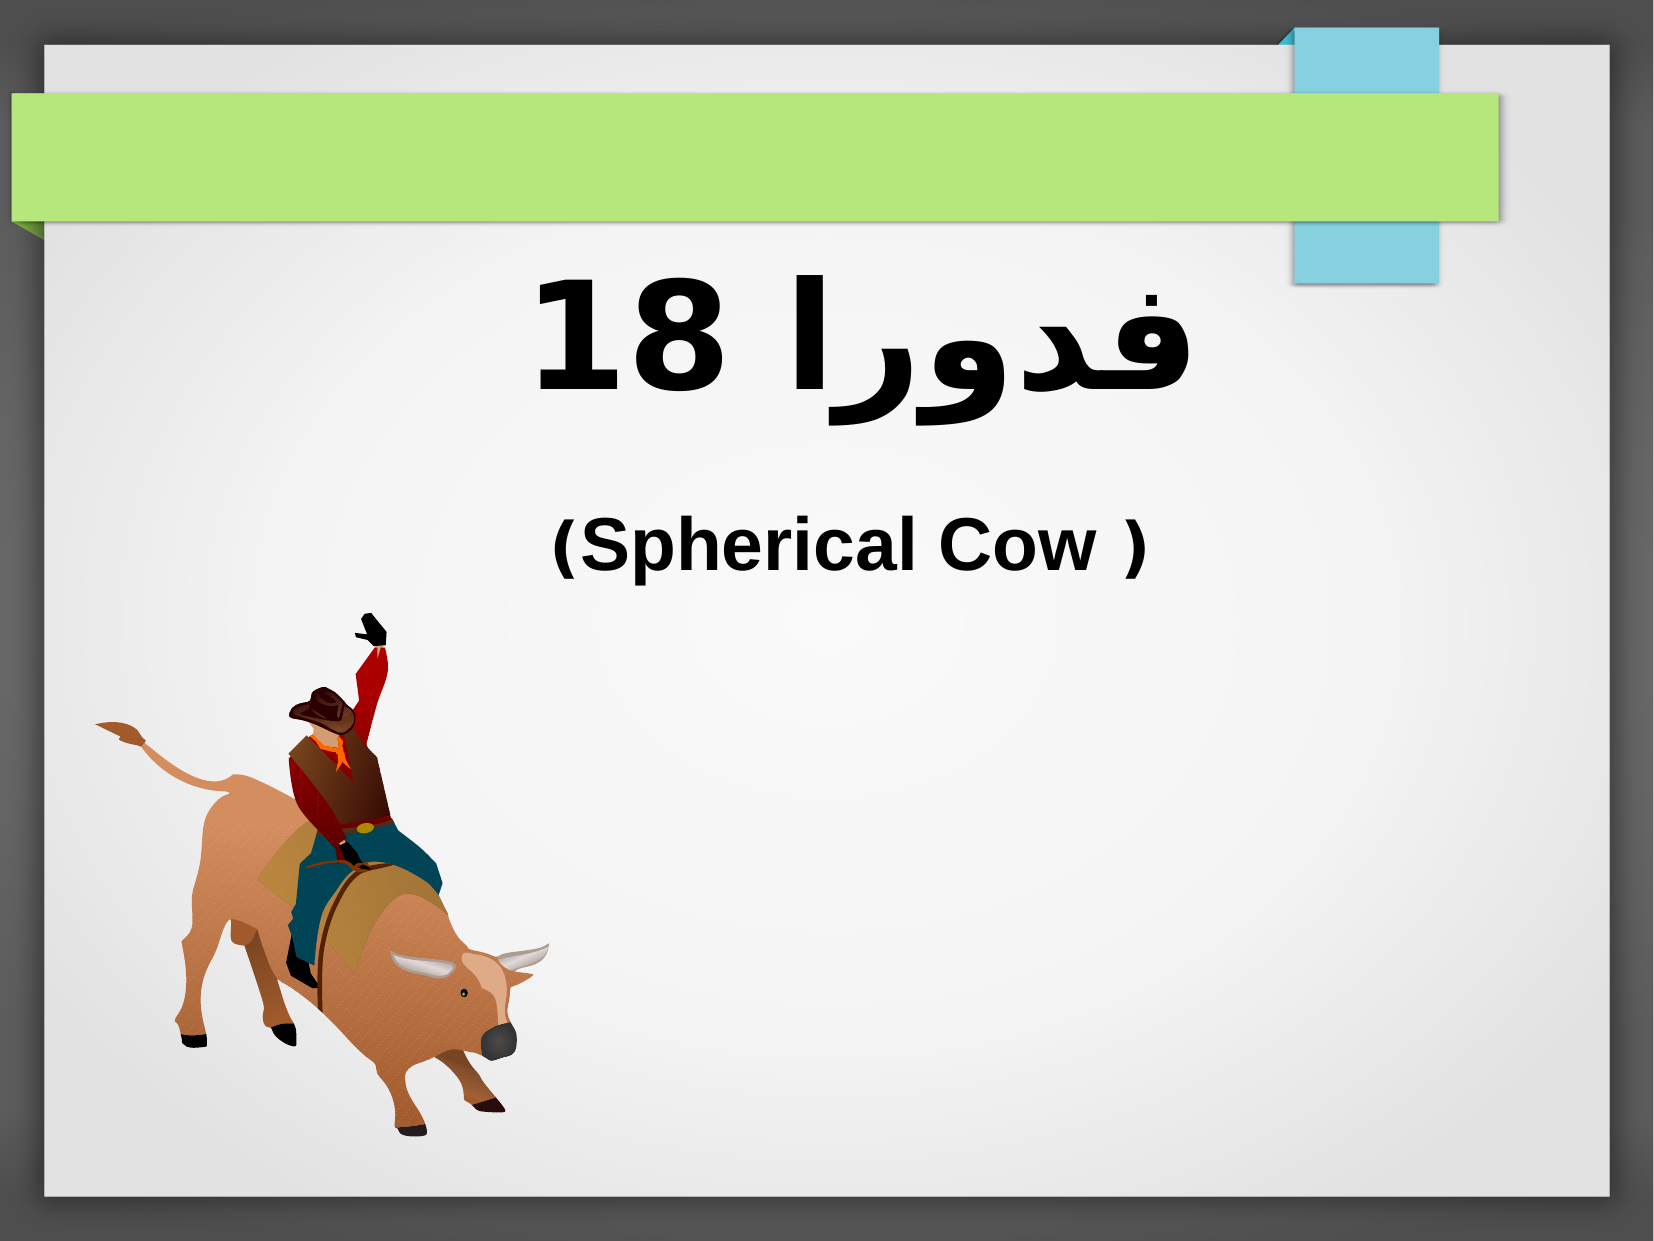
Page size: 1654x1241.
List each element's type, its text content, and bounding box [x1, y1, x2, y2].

picture [0, 0, 1654, 1241]
title فدورا 18 ( Spherical Cow) [106, 249, 1595, 587]
